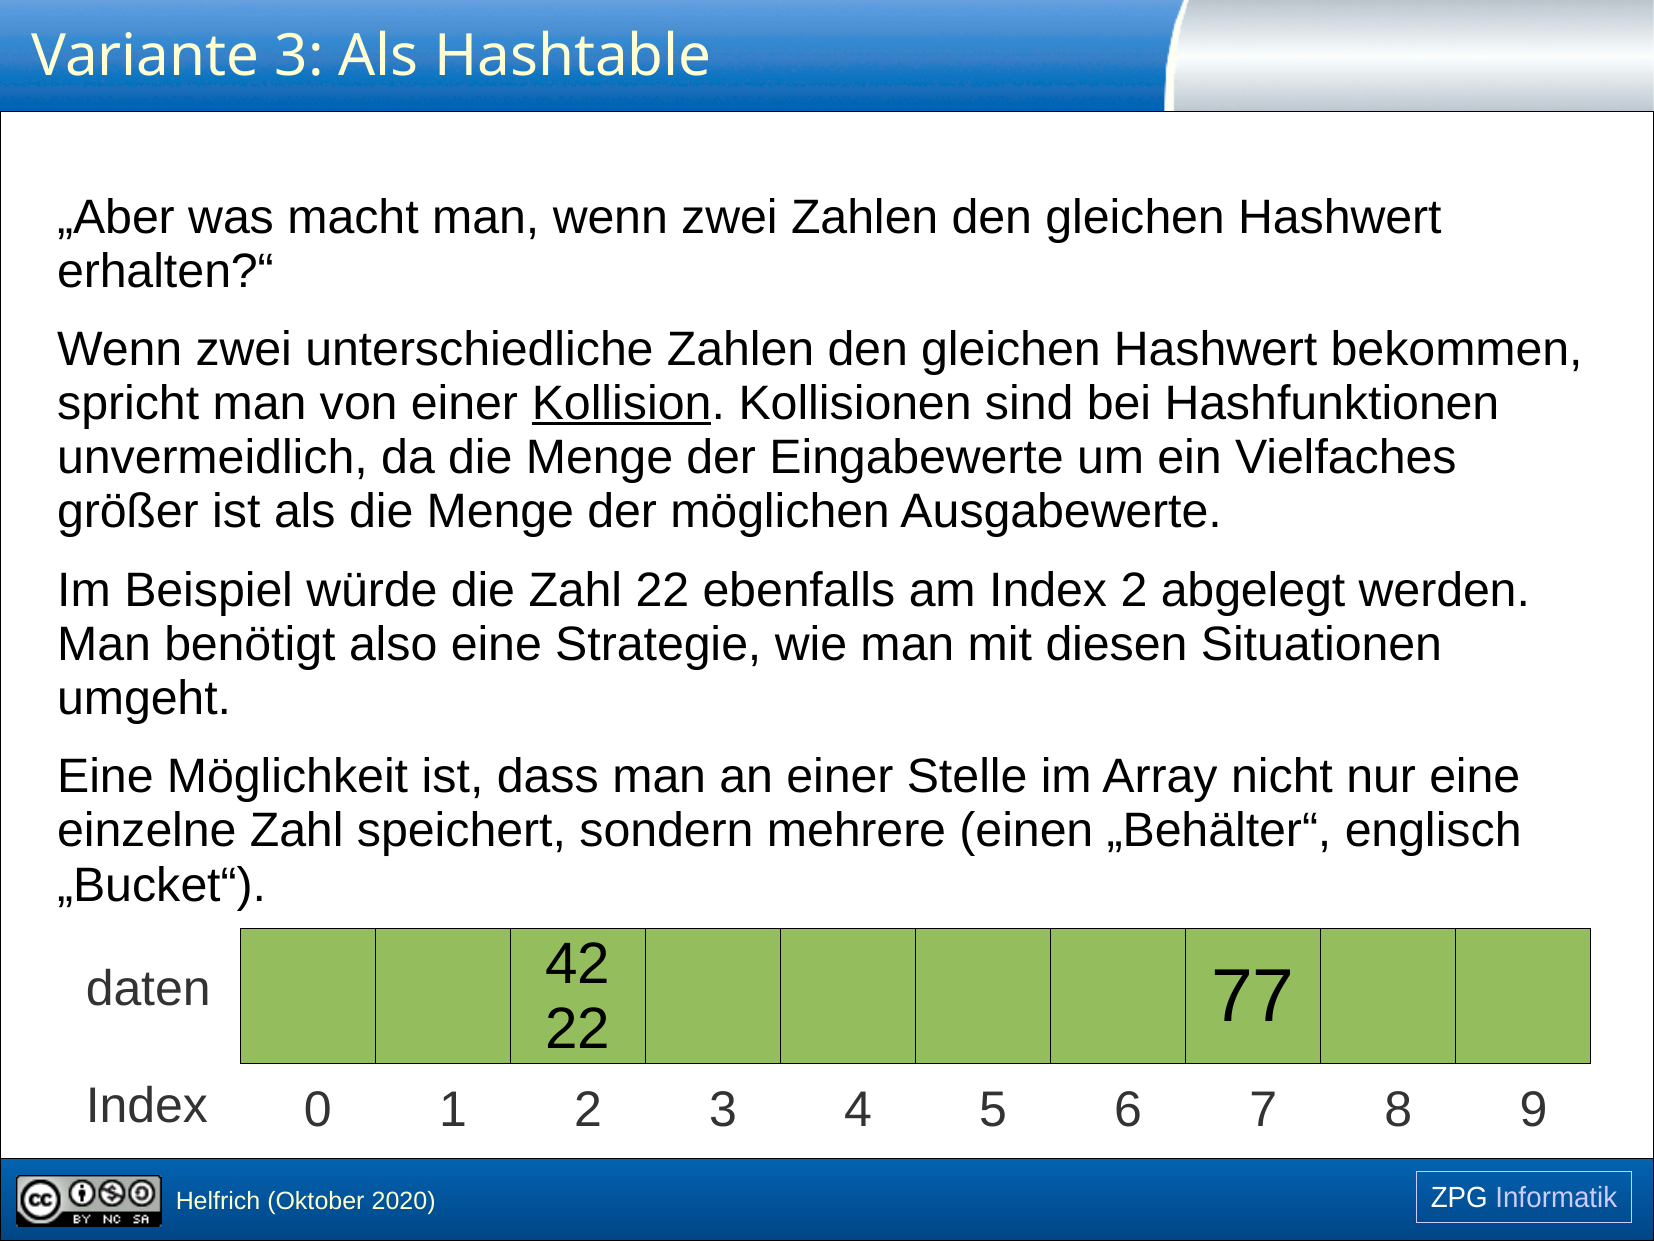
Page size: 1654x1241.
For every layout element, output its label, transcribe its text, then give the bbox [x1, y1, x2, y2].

text_box 1 [424, 1073, 516, 1174]
text_box 5 [964, 1073, 1056, 1174]
text_box 0 [289, 1073, 381, 1174]
text_box 77 [1185, 928, 1321, 1064]
text_box 9 [1504, 1073, 1597, 1174]
text_box daten [71, 952, 356, 1040]
picture [0, 0, 1654, 111]
text_box 4 [829, 1073, 921, 1174]
text_box 8 [1369, 1073, 1462, 1174]
text_box [1321, 928, 1591, 1064]
text_box Index [71, 1069, 284, 1171]
text_box [646, 928, 1185, 1064]
title Variante 3: Als Hashtable [31, 14, 1151, 92]
picture [16, 1175, 162, 1227]
text_box 3 [694, 1073, 786, 1174]
text_box 42 22 [510, 928, 646, 1064]
text_box 6 [1099, 1073, 1191, 1174]
list „Aber was macht man, wenn zwei Zahlen den gleichen Hashwert erhalten?“ Wenn zwei unterschiedliche Zahlen den gleichen Hashwert bekommen, spricht man von einer Kollision. Kollisionen sind bei Hashfunktionen unvermeidlich, da die Menge der Eingabewerte um ein Vielfaches größer ist als die Menge der möglichen Ausgabewerte. Im Beispiel würde die Zahl 22 ebenfalls am Index 2 abgelegt werden. Man benötigt also eine Strategie, wie man mit diesen Situationen umgeht. Eine Möglichkeit ist, dass man an einer Stelle im Array nicht nur eine einzelne Zahl speichert, sondern mehrere (einen „Behälter“, englisch „Bucket“). [57, 189, 1605, 913]
text_box 7 [1234, 1073, 1327, 1174]
text_box 2 [559, 1073, 651, 1174]
text_box [240, 928, 510, 1064]
